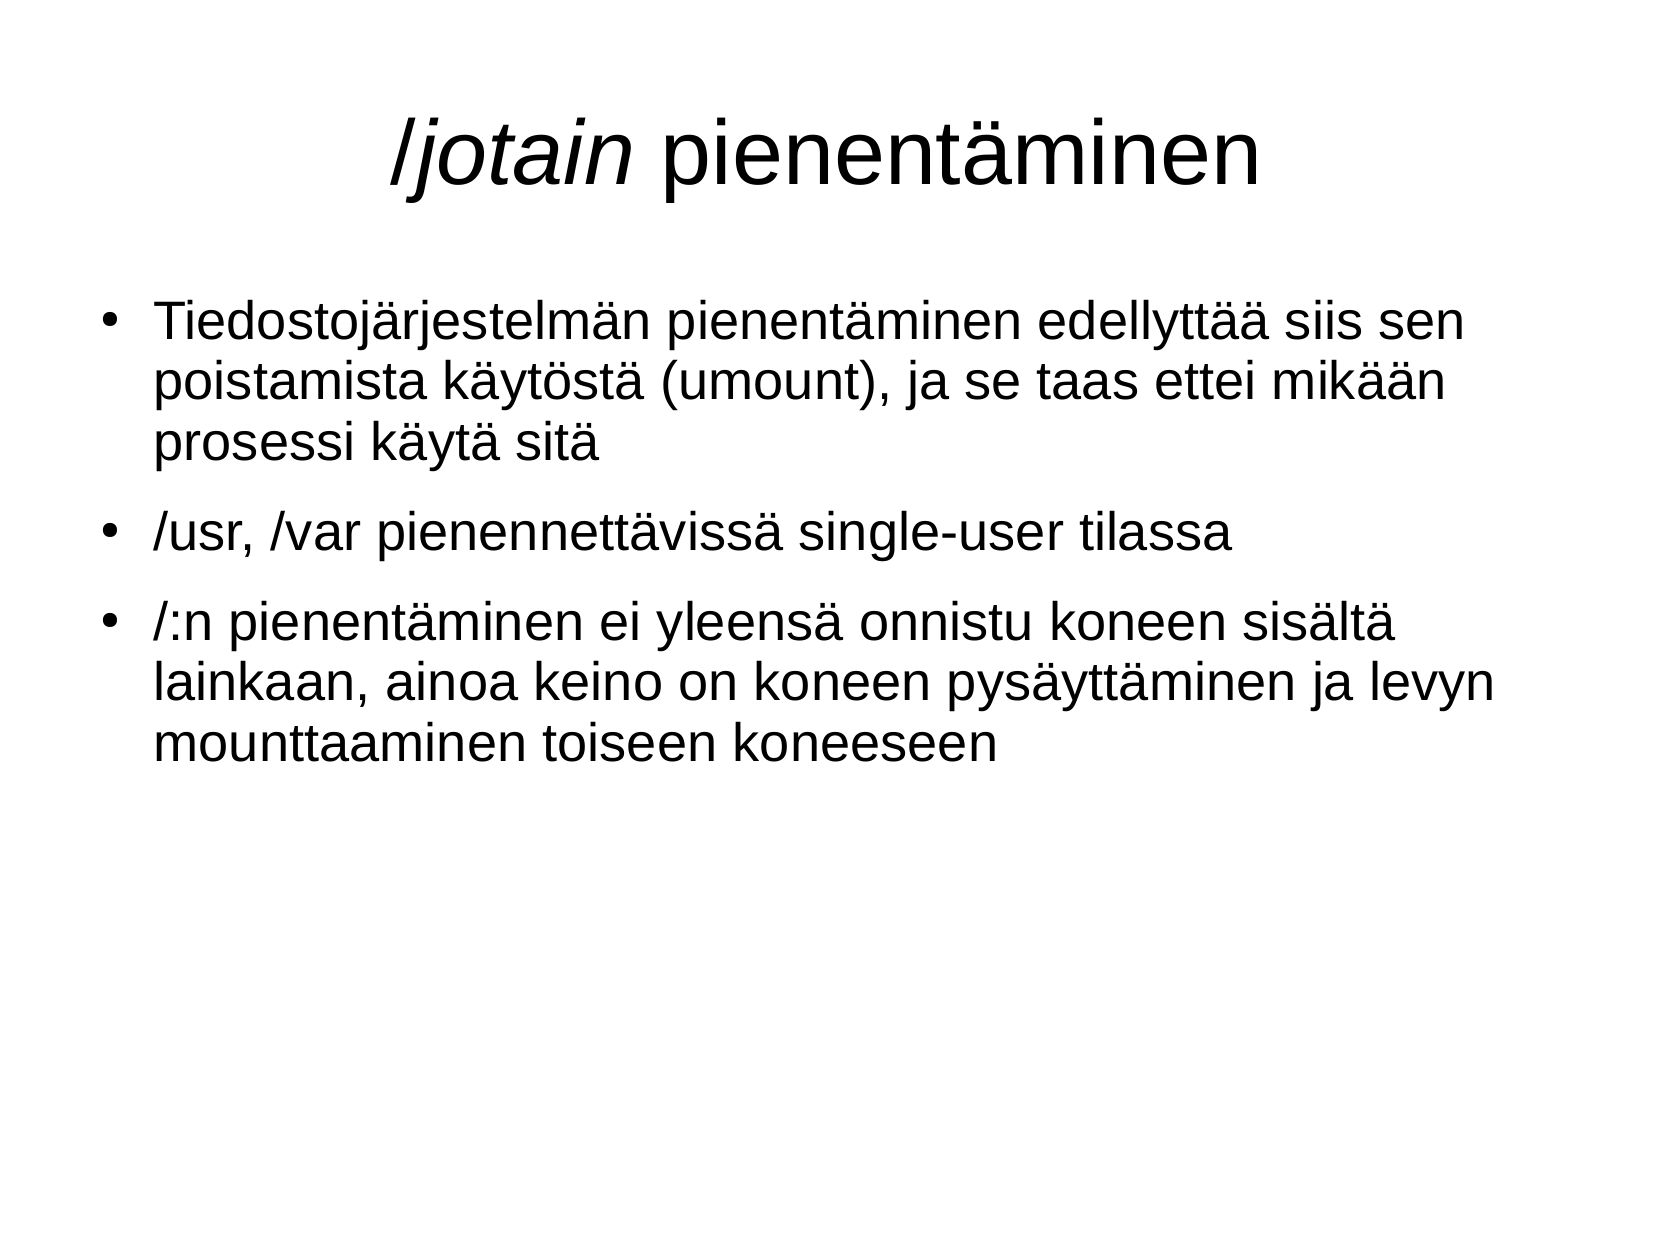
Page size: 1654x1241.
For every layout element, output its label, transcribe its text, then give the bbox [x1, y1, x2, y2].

title /jotain pienentäminen [82, 49, 1571, 257]
list Tiedostojärjestelmän pienentäminen edellyttää siis sen poistamista käytöstä (umount), ja se taas ettei mikään prosessi käytä sitä /usr, /var pienennettävissä single-user tilassa /:n pienentäminen ei yleensä onnistu koneen sisältä lainkaan, ainoa keino on koneen pysäyttäminen ja levyn mounttaaminen toiseen koneeseen [82, 290, 1571, 1010]
